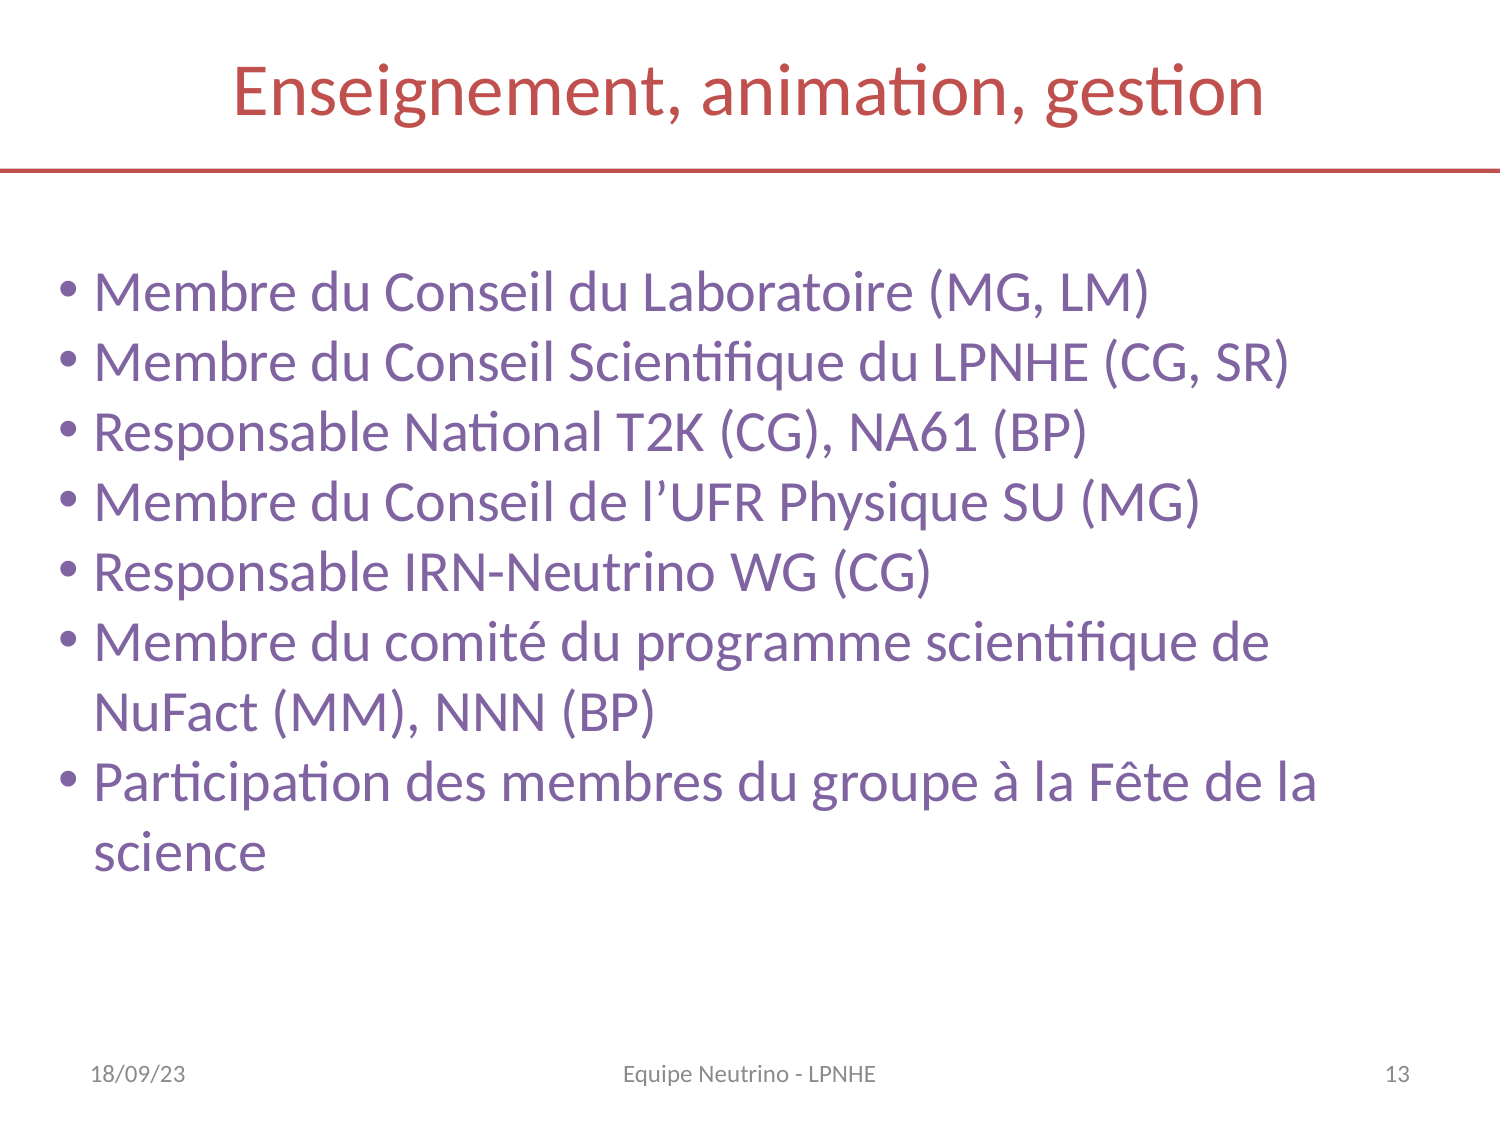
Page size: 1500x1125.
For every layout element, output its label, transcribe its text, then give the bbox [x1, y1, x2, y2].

text_box Equipe Neutrino - LPNHE [512, 1042, 988, 1103]
text_box <number> [1074, 1042, 1425, 1103]
text_box Membre du Conseil du Laboratoire (MG, LM) Membre du Conseil Scientifique du LPNHE (CG, SR) Responsable National T2K (CG), NA61 (BP) Membre du Conseil de l’UFR Physique SU (MG) Responsable IRN-Neutrino WG (CG) Membre du comité du programme scientifique de NuFact (MM), NNN (BP) Participation des membres du groupe à la Fête de la science [43, 175, 1460, 1031]
text_box Enseignement, animation, gestion [75, 29, 1425, 141]
text_box 18/09/23 [74, 1042, 425, 1103]
